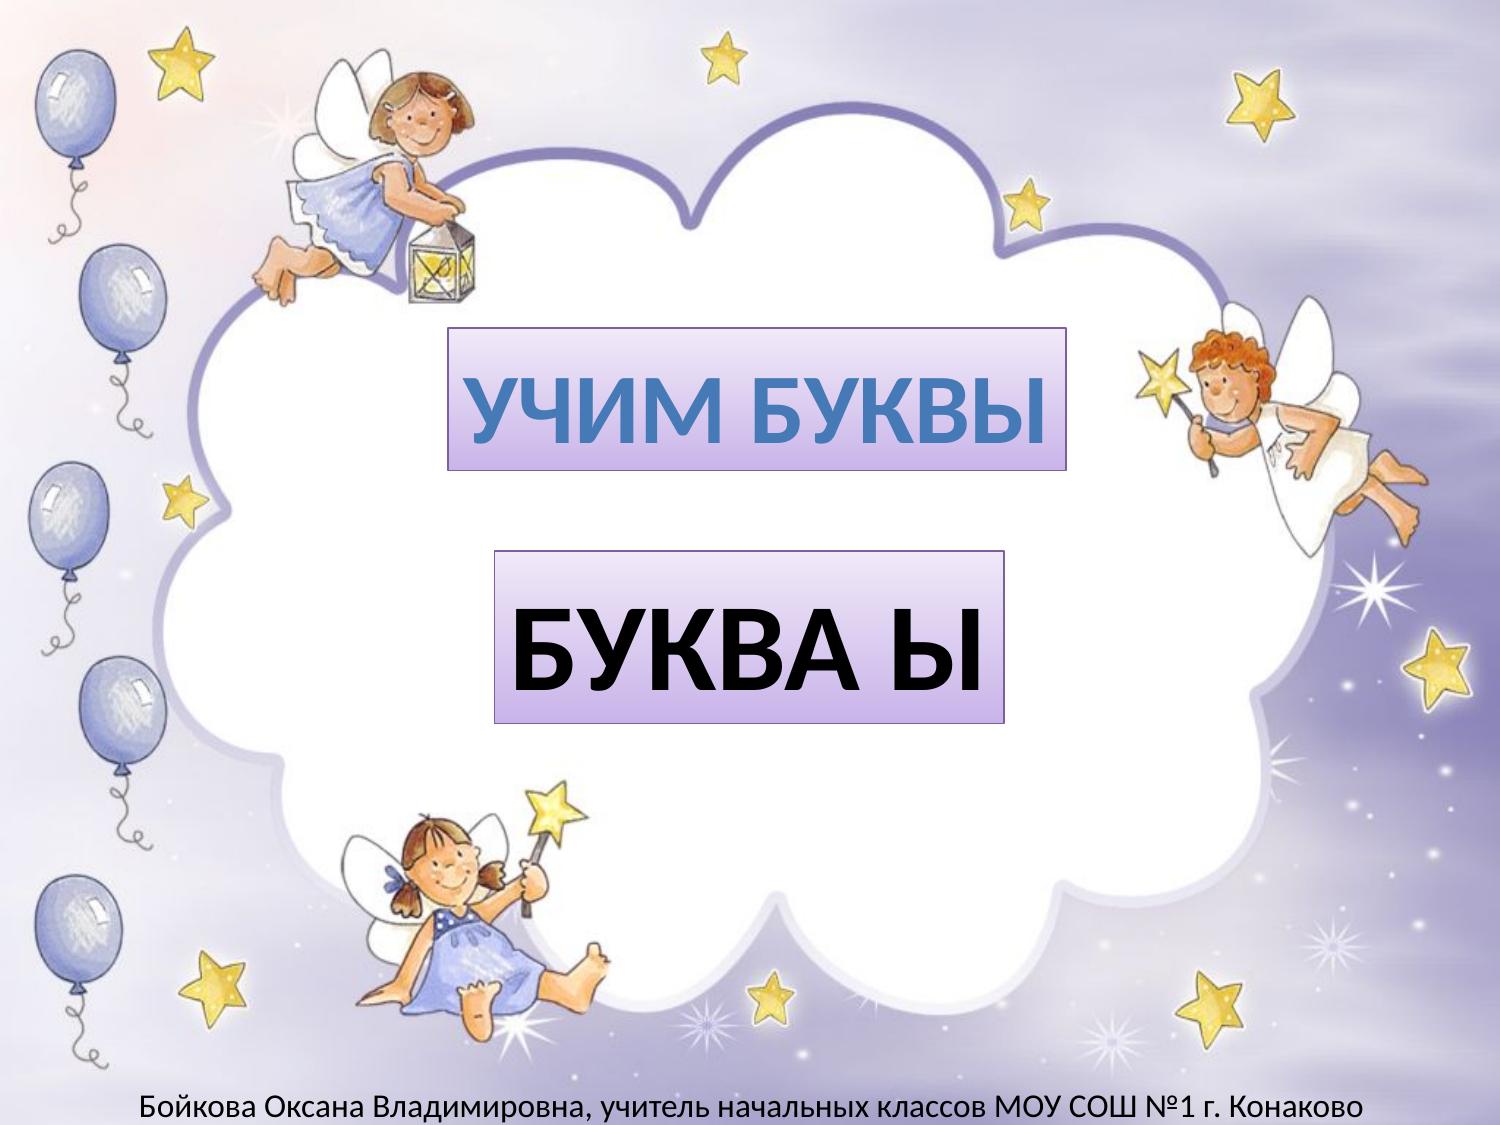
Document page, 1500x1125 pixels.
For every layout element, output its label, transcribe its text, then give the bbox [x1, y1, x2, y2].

text_box Бойкова Оксана Владимировна, учитель начальных классов МОУ СОШ №1 г. Конаково [123, 1069, 1381, 1125]
text_box УЧИМ БУКВЫ [448, 328, 1067, 471]
text_box БУКВА Ы [494, 550, 1004, 724]
picture [0, 0, 1500, 1125]
